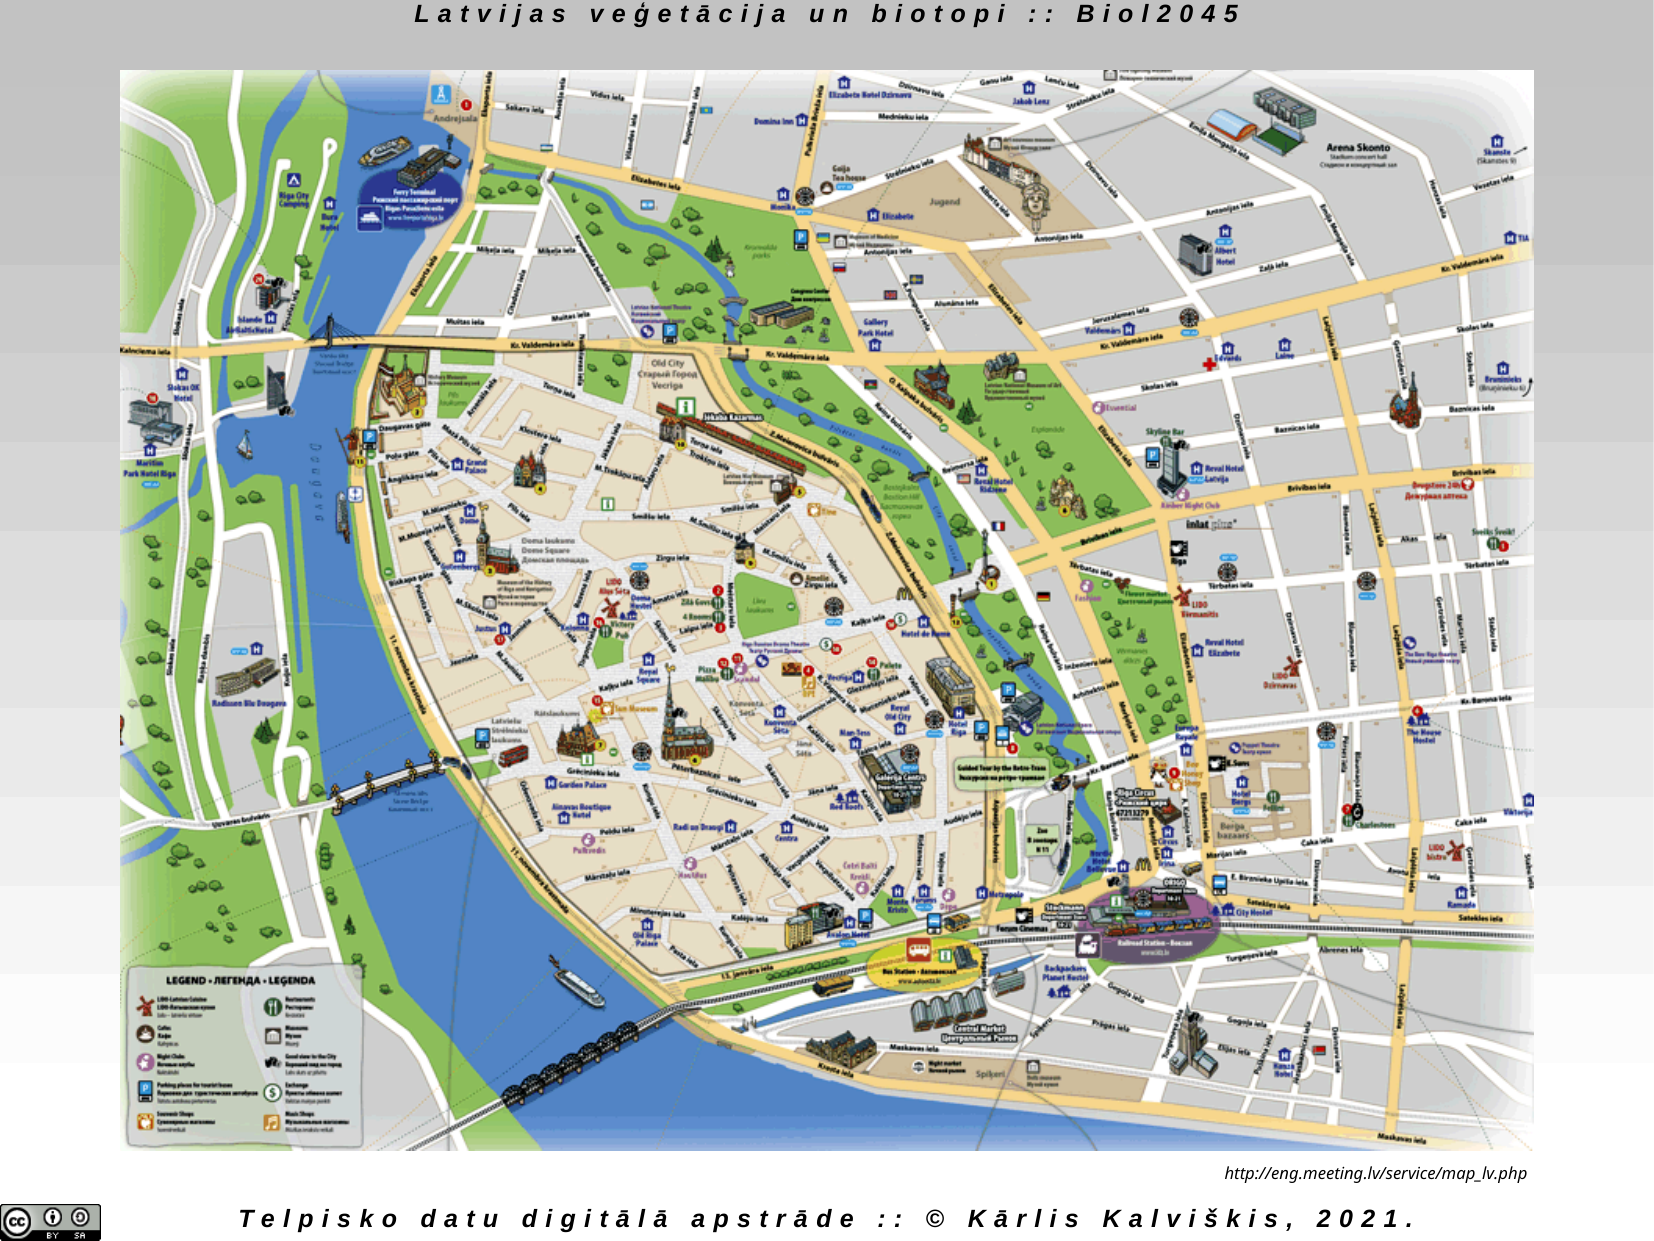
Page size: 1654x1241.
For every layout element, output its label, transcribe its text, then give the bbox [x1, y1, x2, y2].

text_box http://eng.meeting.lv/service/map_lv.php [1219, 1164, 1529, 1185]
picture [0, 0, 1654, 1241]
